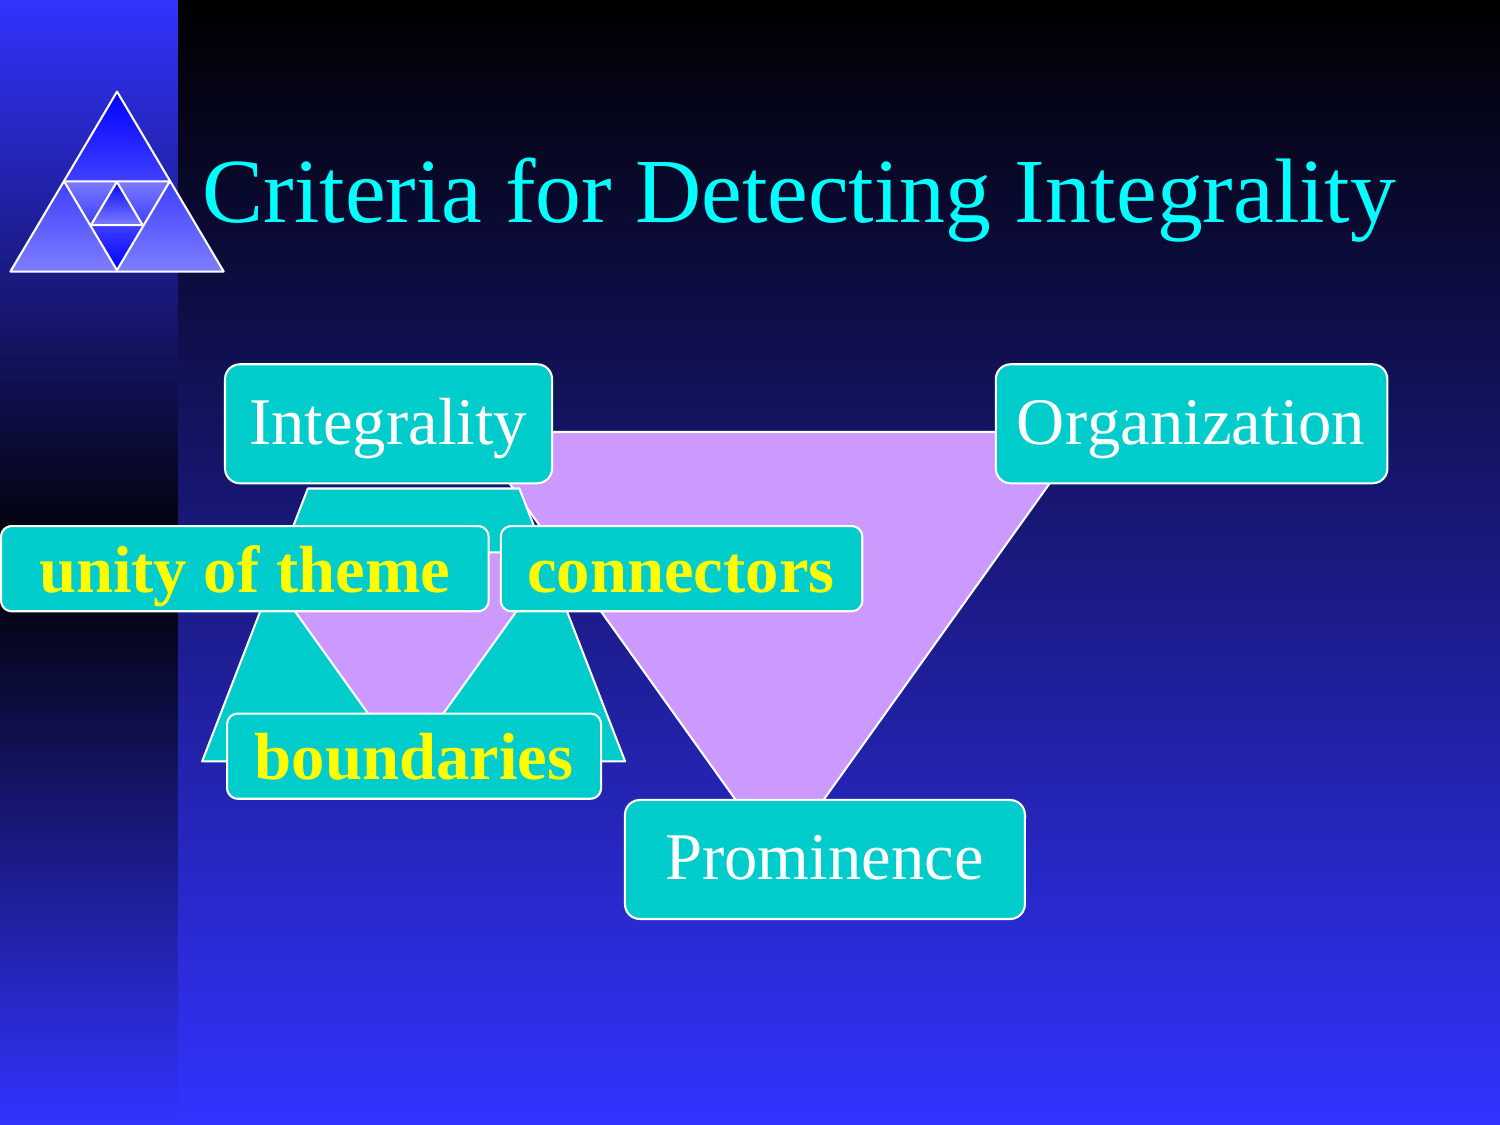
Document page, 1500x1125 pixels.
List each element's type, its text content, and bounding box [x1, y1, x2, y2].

text_box connectors [504, 529, 859, 608]
text_box Organization [1001, 369, 1383, 479]
title Criteria for Detecting Integrality [187, 99, 1463, 288]
text_box [1, 364, 1388, 920]
text_box unity of theme [5, 529, 485, 608]
text_box Prominence [630, 804, 1020, 914]
text_box boundaries [231, 717, 598, 796]
text_box Integrality [230, 369, 547, 479]
